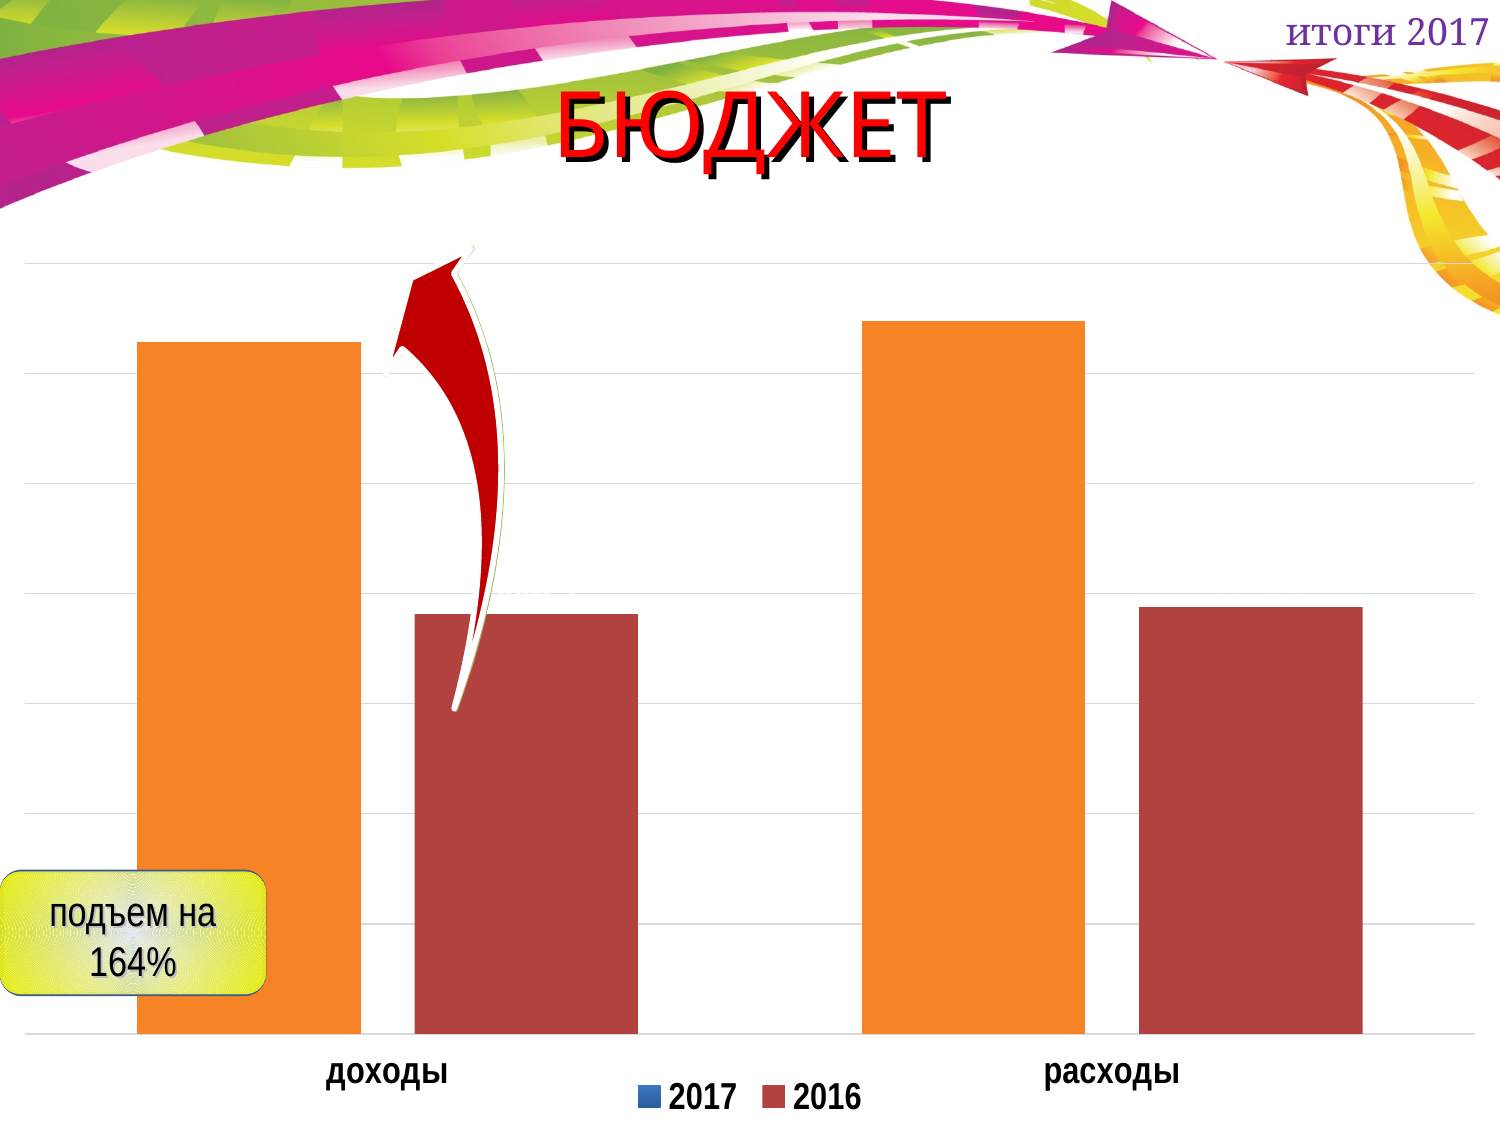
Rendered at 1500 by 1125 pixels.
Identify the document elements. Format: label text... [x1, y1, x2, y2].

chart [0, 262, 1500, 1125]
text_box итоги 2017 [1270, 0, 1500, 61]
title БЮДЖЕТ [0, 45, 1500, 197]
text_box подъем на 164% [0, 871, 266, 995]
text_box [385, 248, 502, 709]
